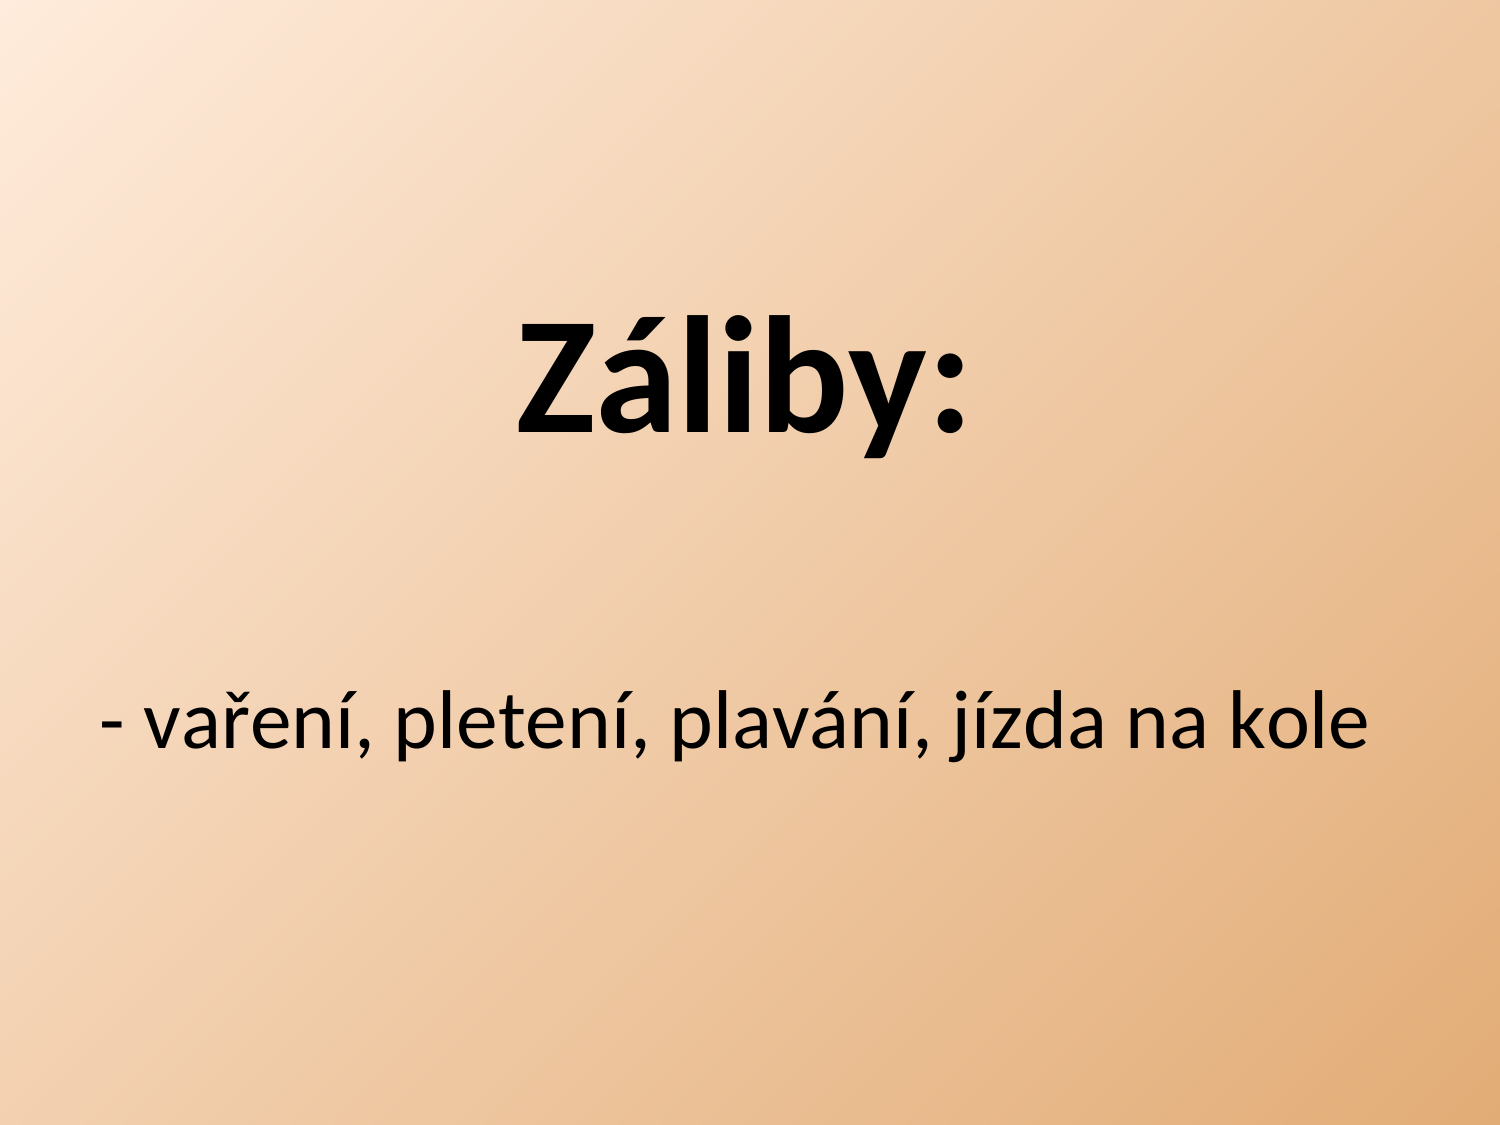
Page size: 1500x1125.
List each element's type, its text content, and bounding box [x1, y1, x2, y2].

title Záliby: - vaření, pletení, plavání, jízda na kole [70, 258, 1421, 774]
